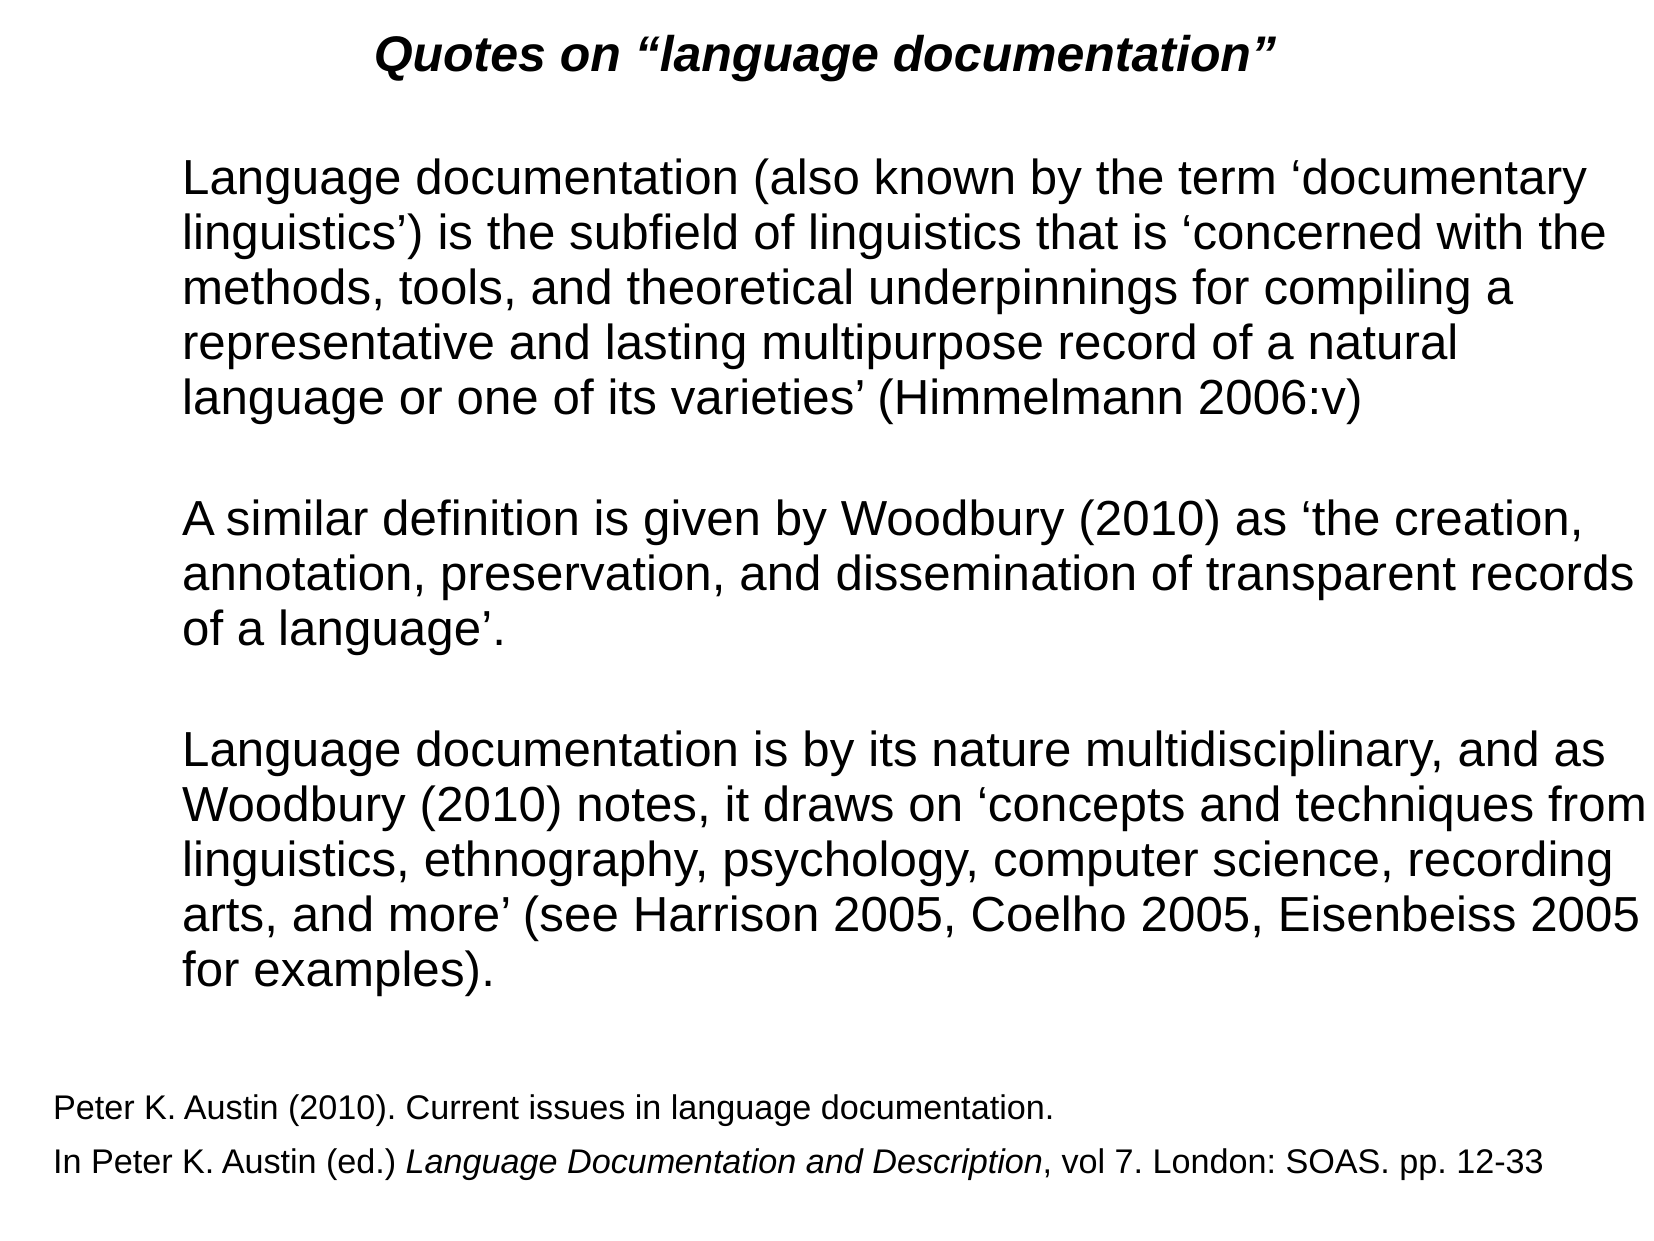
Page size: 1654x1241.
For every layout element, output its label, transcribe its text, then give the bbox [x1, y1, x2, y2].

title Quotes on “language documentation” [0, 2, 1654, 106]
list Language documentation (also known by the term ‘documentary linguistics’) is the subfield of linguistics that is ‘concerned with the methods, tools, and theoretical underpinnings for compiling a representative and lasting multipurpose record of a natural language or one of its varieties’ (Himmelmann 2006:v) A similar definition is given by Woodbury (2010) as ‘the creation, annotation, preservation, and dissemination of transparent records of a language’. Language documentation is by its nature multidisciplinary, and as Woodbury (2010) notes, it draws on ‘concepts and techniques from linguistics, ethnography, psychology, computer science, recording arts, and more’ (see Harrison 2005, Coelho 2005, Eisenbeiss 2005 for examples). Peter K. Austin (2010). Current issues in language documentation. In Peter K. Austin (ed.) Language Documentation and Description, vol 7. London: SOAS. pp. 12-33 [53, 150, 1651, 1193]
